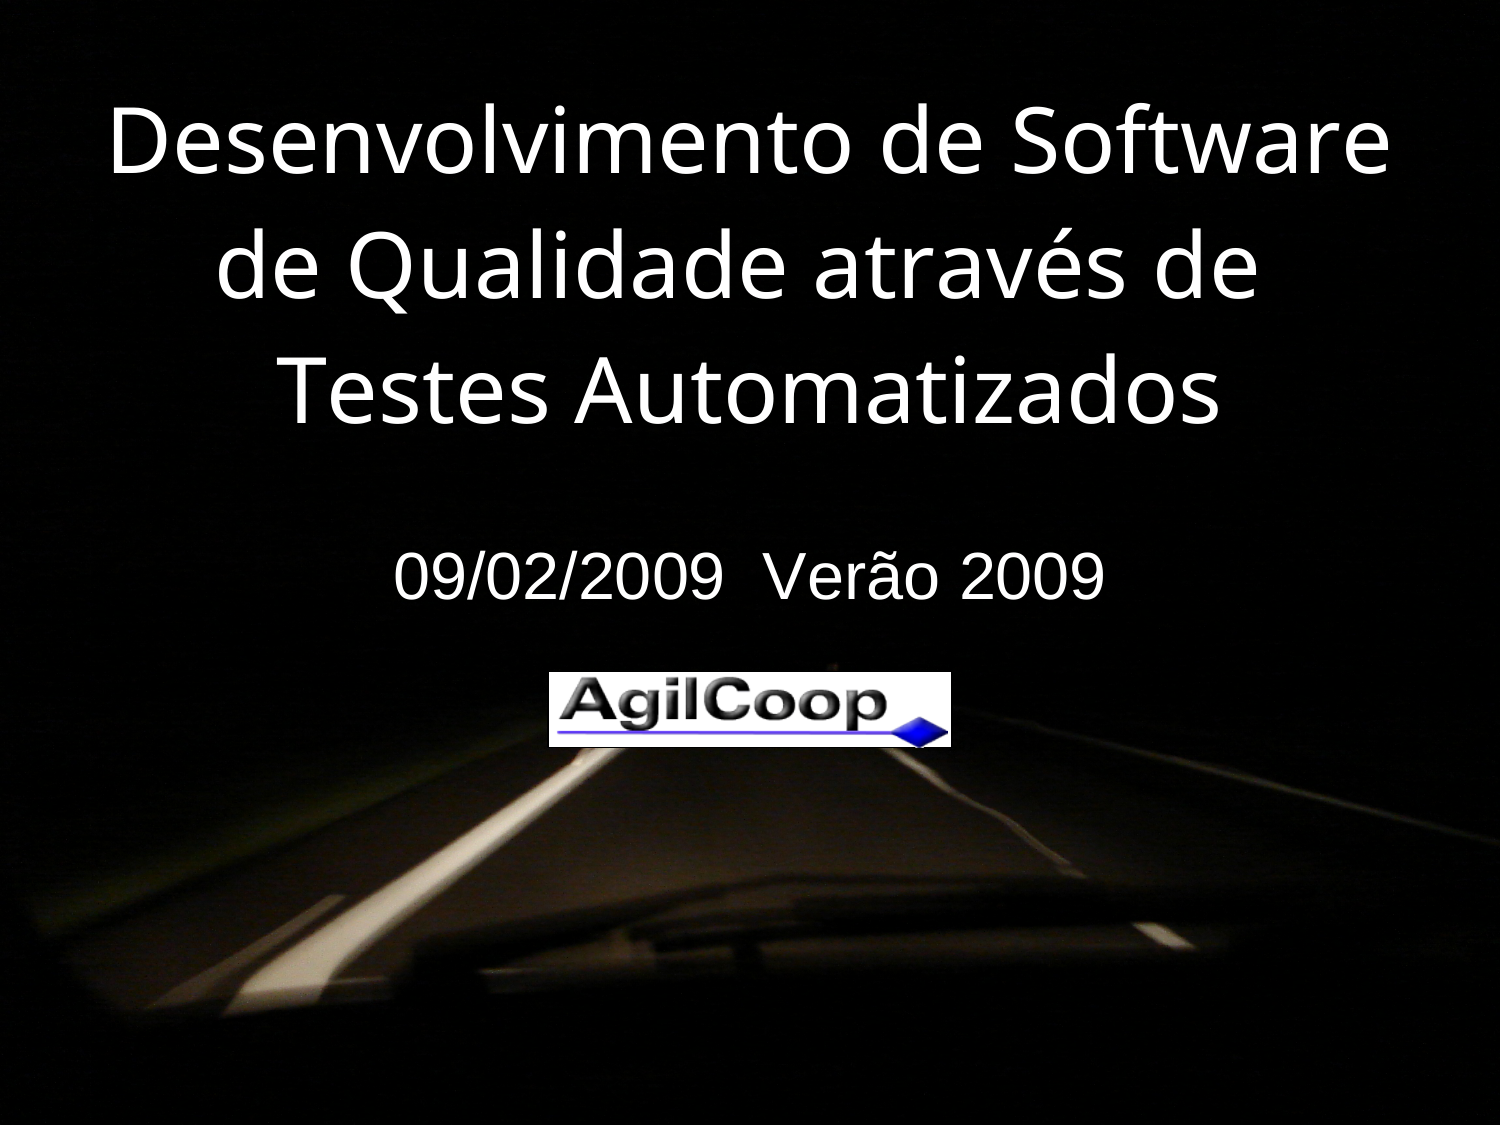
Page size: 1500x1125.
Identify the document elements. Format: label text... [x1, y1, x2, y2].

text_box [547, 671, 953, 748]
title Desenvolvimento de Software de Qualidade através de Testes Automatizados [37, 77, 1463, 449]
picture [0, 0, 1500, 1125]
subtitle 09/02/2009 Verão 2009 [206, 360, 1294, 722]
